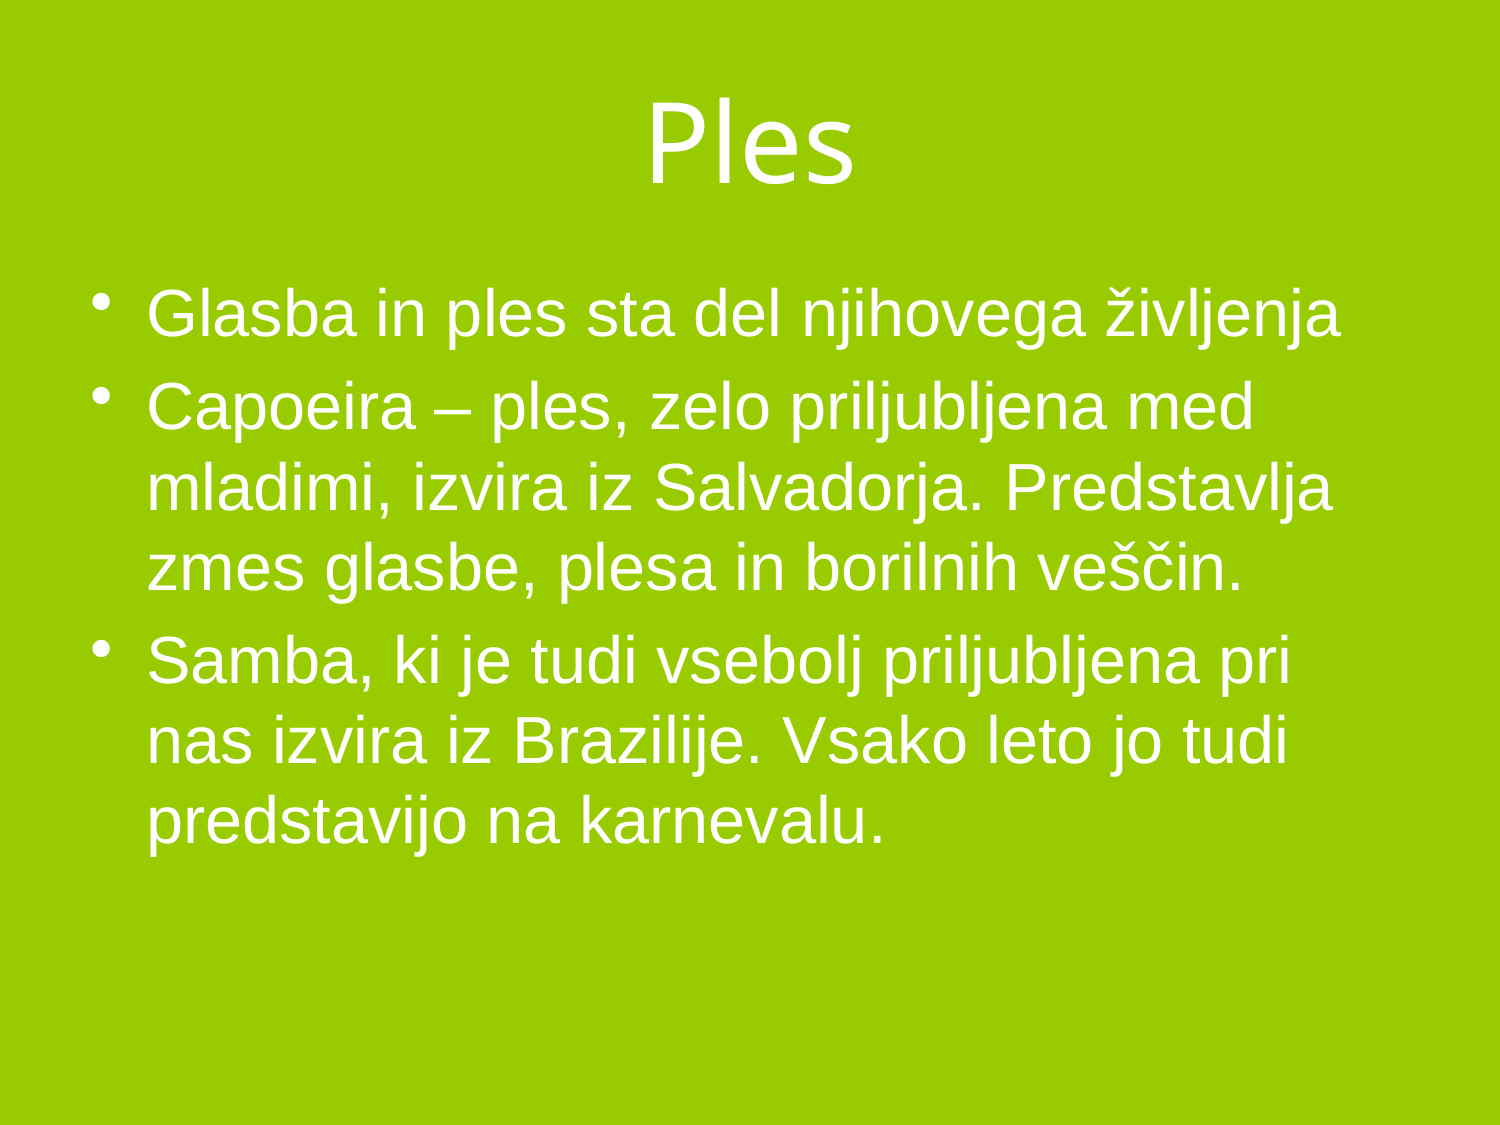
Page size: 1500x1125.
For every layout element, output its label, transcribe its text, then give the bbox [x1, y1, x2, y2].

title Ples [75, 45, 1425, 233]
list Glasba in ples sta del njihovega življenja Capoeira – ples, zelo priljubljena med mladimi, izvira iz Salvadorja. Predstavlja zmes glasbe, plesa in borilnih veščin. Samba, ki je tudi vsebolj priljubljena pri nas izvira iz Brazilije. Vsako leto jo tudi predstavijo na karnevalu. [75, 262, 1425, 1005]
